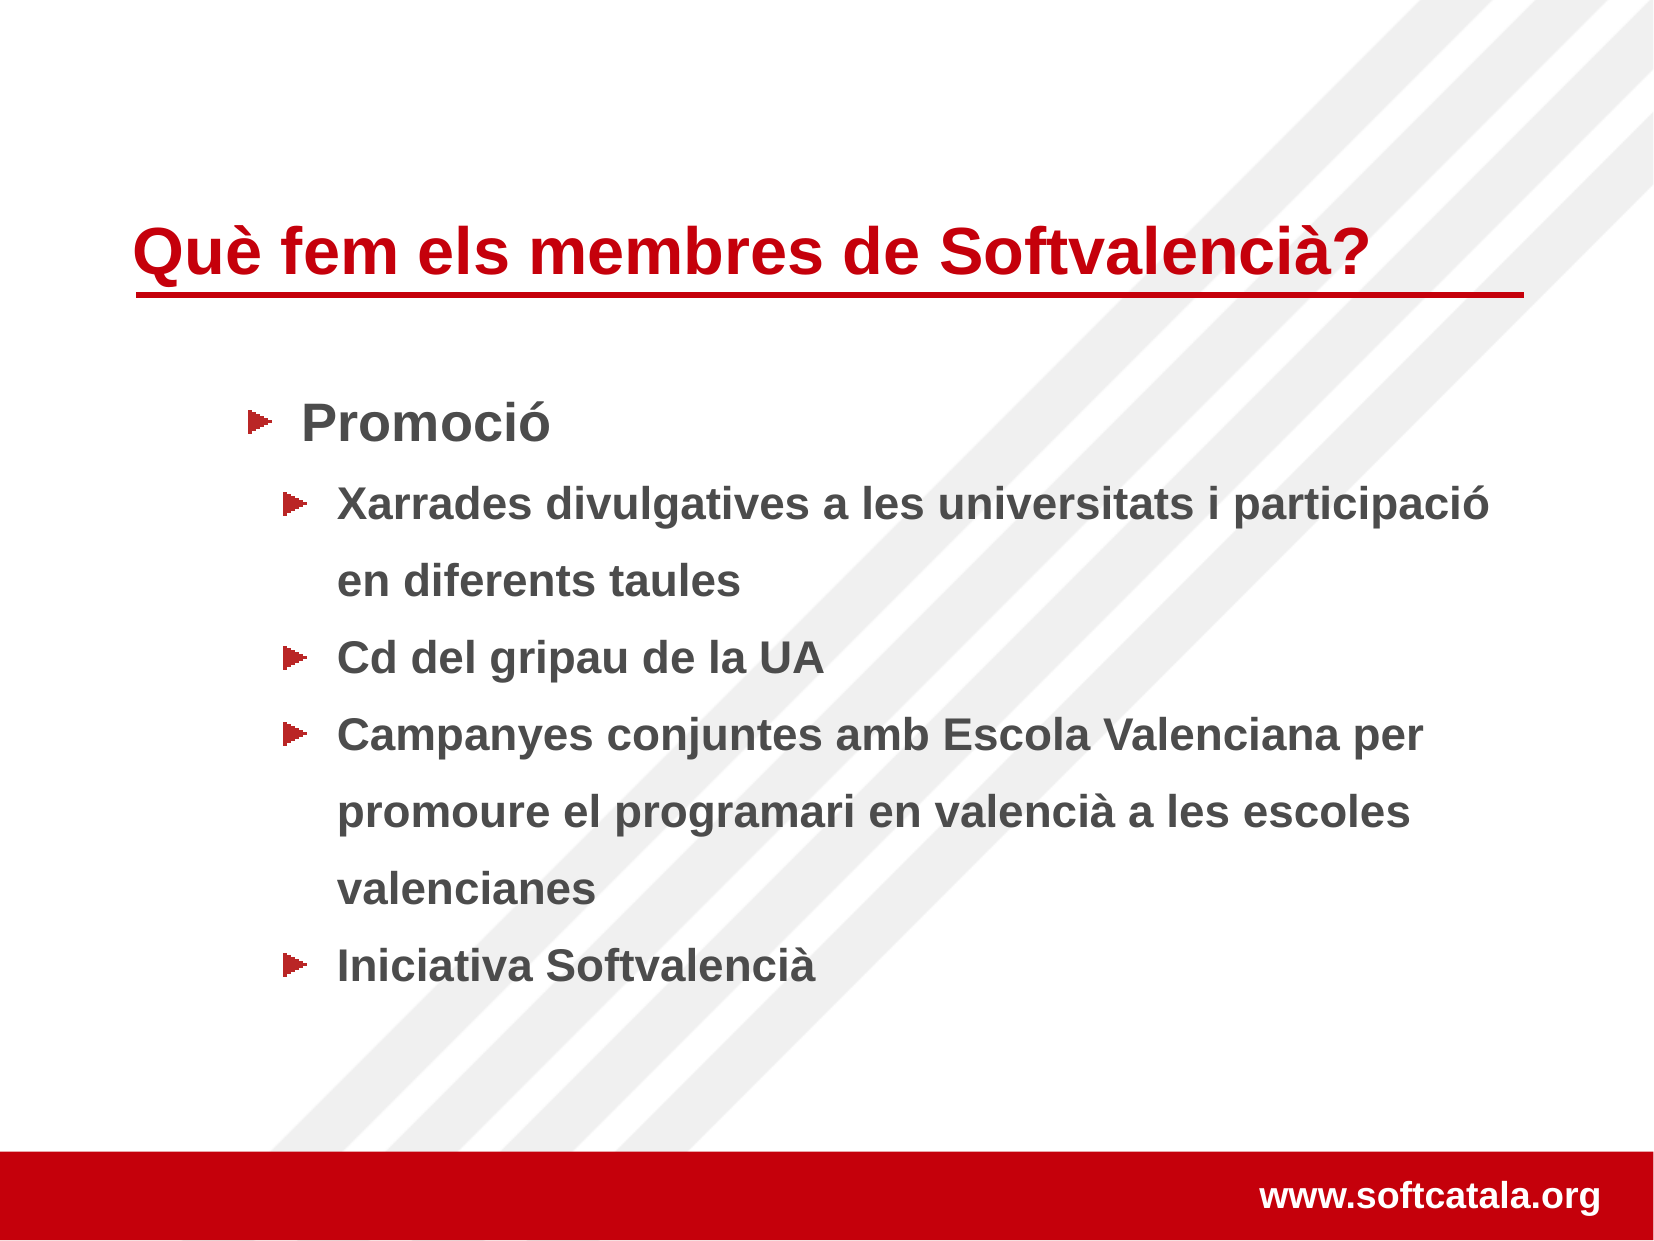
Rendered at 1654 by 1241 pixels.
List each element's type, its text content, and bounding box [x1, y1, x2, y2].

text_box www.softcatala.org [0, 1151, 1654, 1241]
text_box Promoció Xarrades divulgatives a les universitats i participació en diferents taules Cd del gripau de la UA Campanyes conjuntes amb Escola Valenciana per promoure el programari en valencià a les escoles valencianes Iniciativa Softvalencià [118, 354, 1536, 968]
picture [0, 0, 1654, 1151]
text_box Què fem els membres de Softvalencià? [118, 206, 1501, 297]
